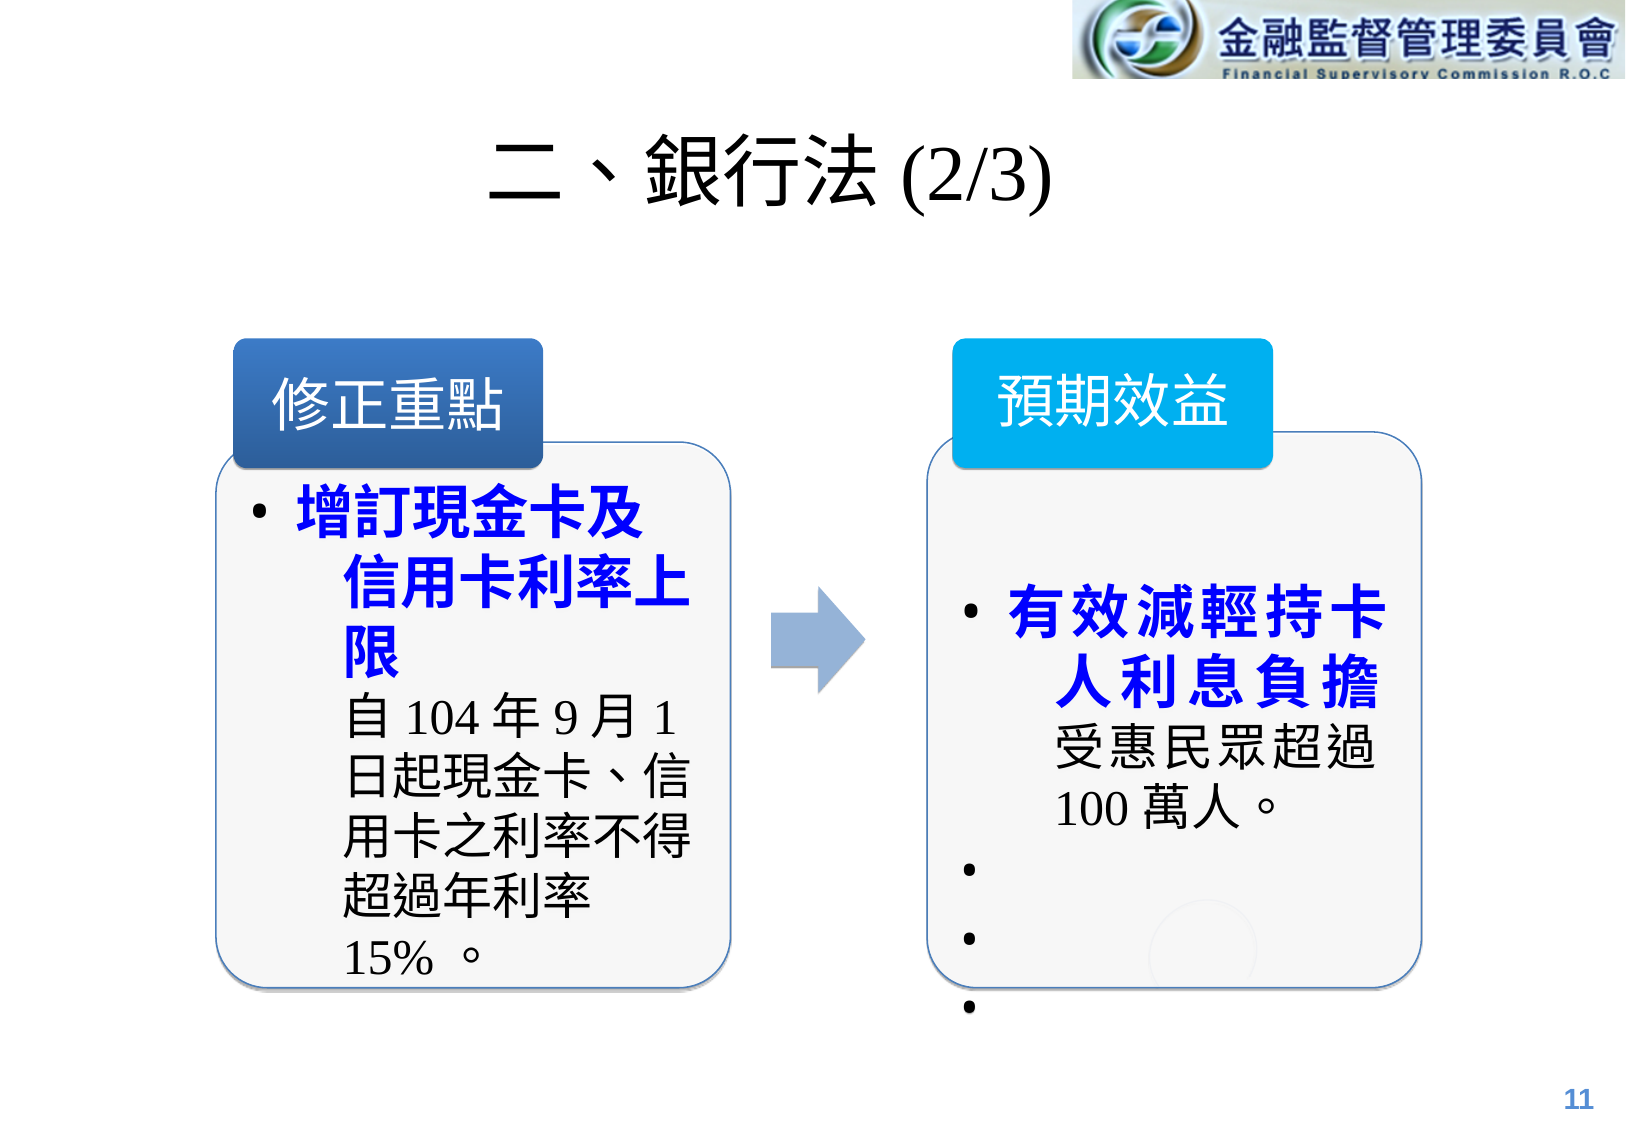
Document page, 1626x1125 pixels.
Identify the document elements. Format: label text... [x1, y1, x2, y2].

text_box 預期效益 [952, 338, 1274, 469]
text_box 有效減輕持卡人利息負擔 受惠民眾超過100萬人。 [927, 431, 1422, 988]
text_box 二、銀行法(2/3) [470, 114, 1167, 224]
text_box 11 [1533, 1071, 1625, 1125]
text_box [771, 586, 866, 693]
text_box 修正重點 [233, 338, 544, 469]
text_box 增訂現金卡及 信用卡利率上限 自104年9月1日起現金卡、信用卡之利率不得超過年利率15%。 [215, 442, 731, 988]
